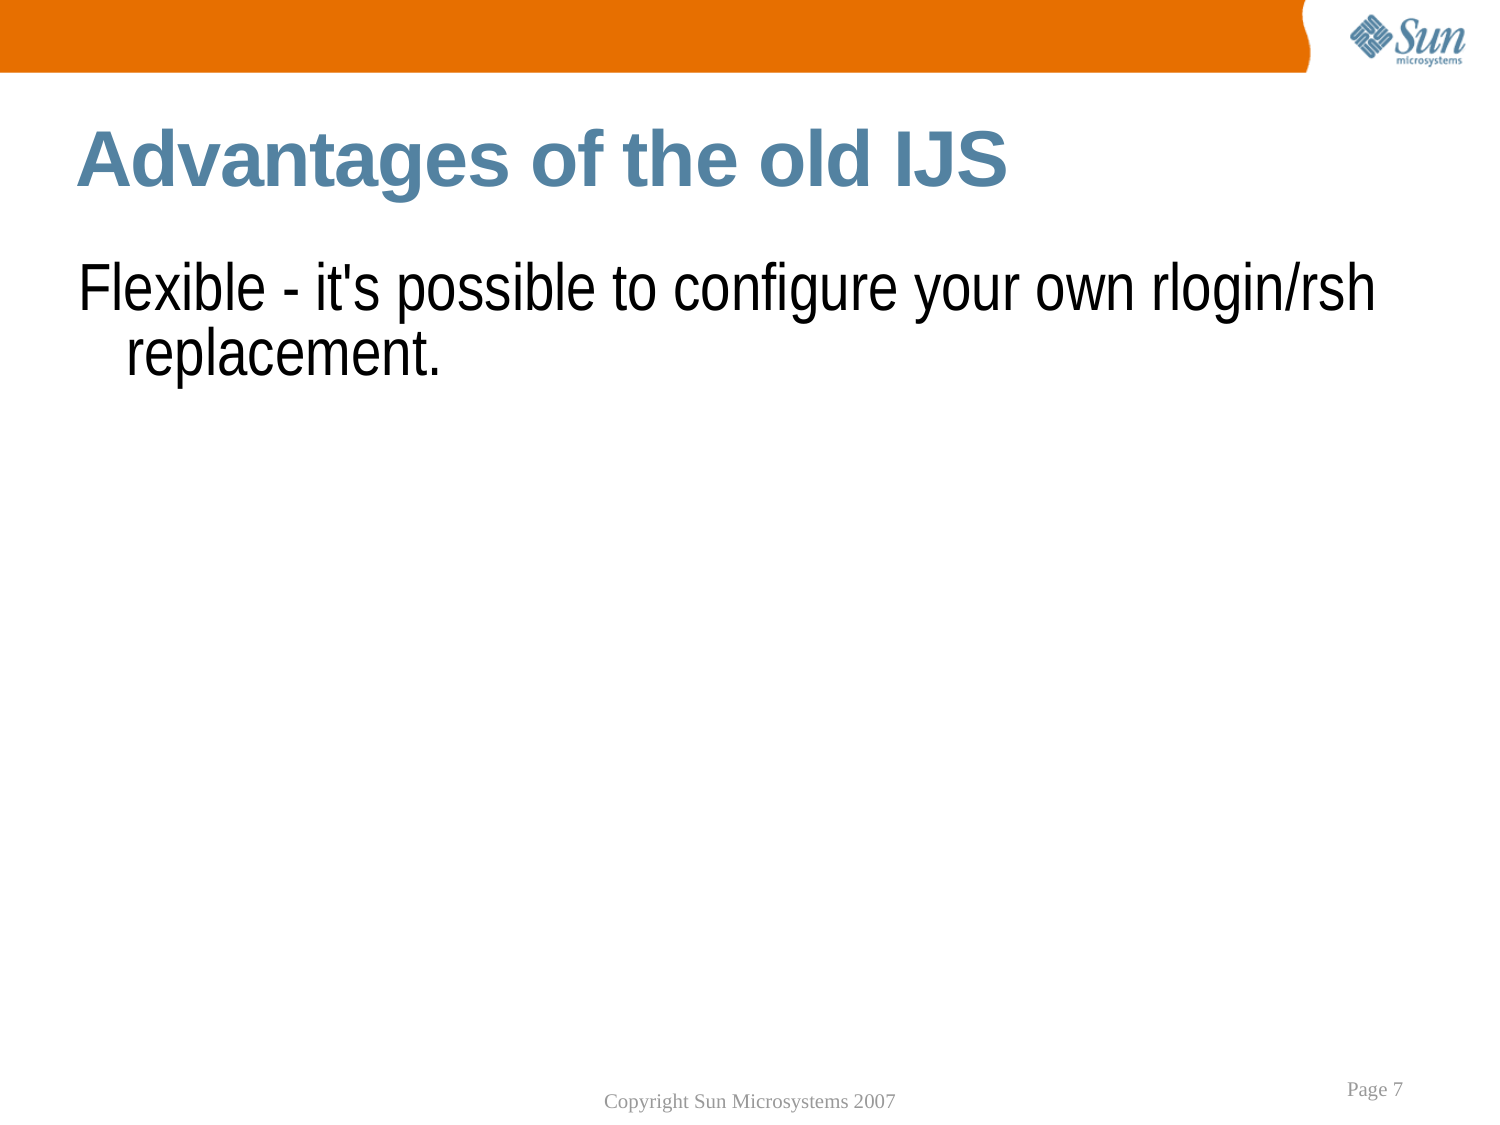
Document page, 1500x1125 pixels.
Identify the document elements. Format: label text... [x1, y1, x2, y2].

list Flexible - it's possible to configure your own rlogin/rsh replacement. [58, 258, 1396, 1062]
title Advantages of the old IJS [75, 123, 1437, 227]
picture [0, 0, 1500, 75]
